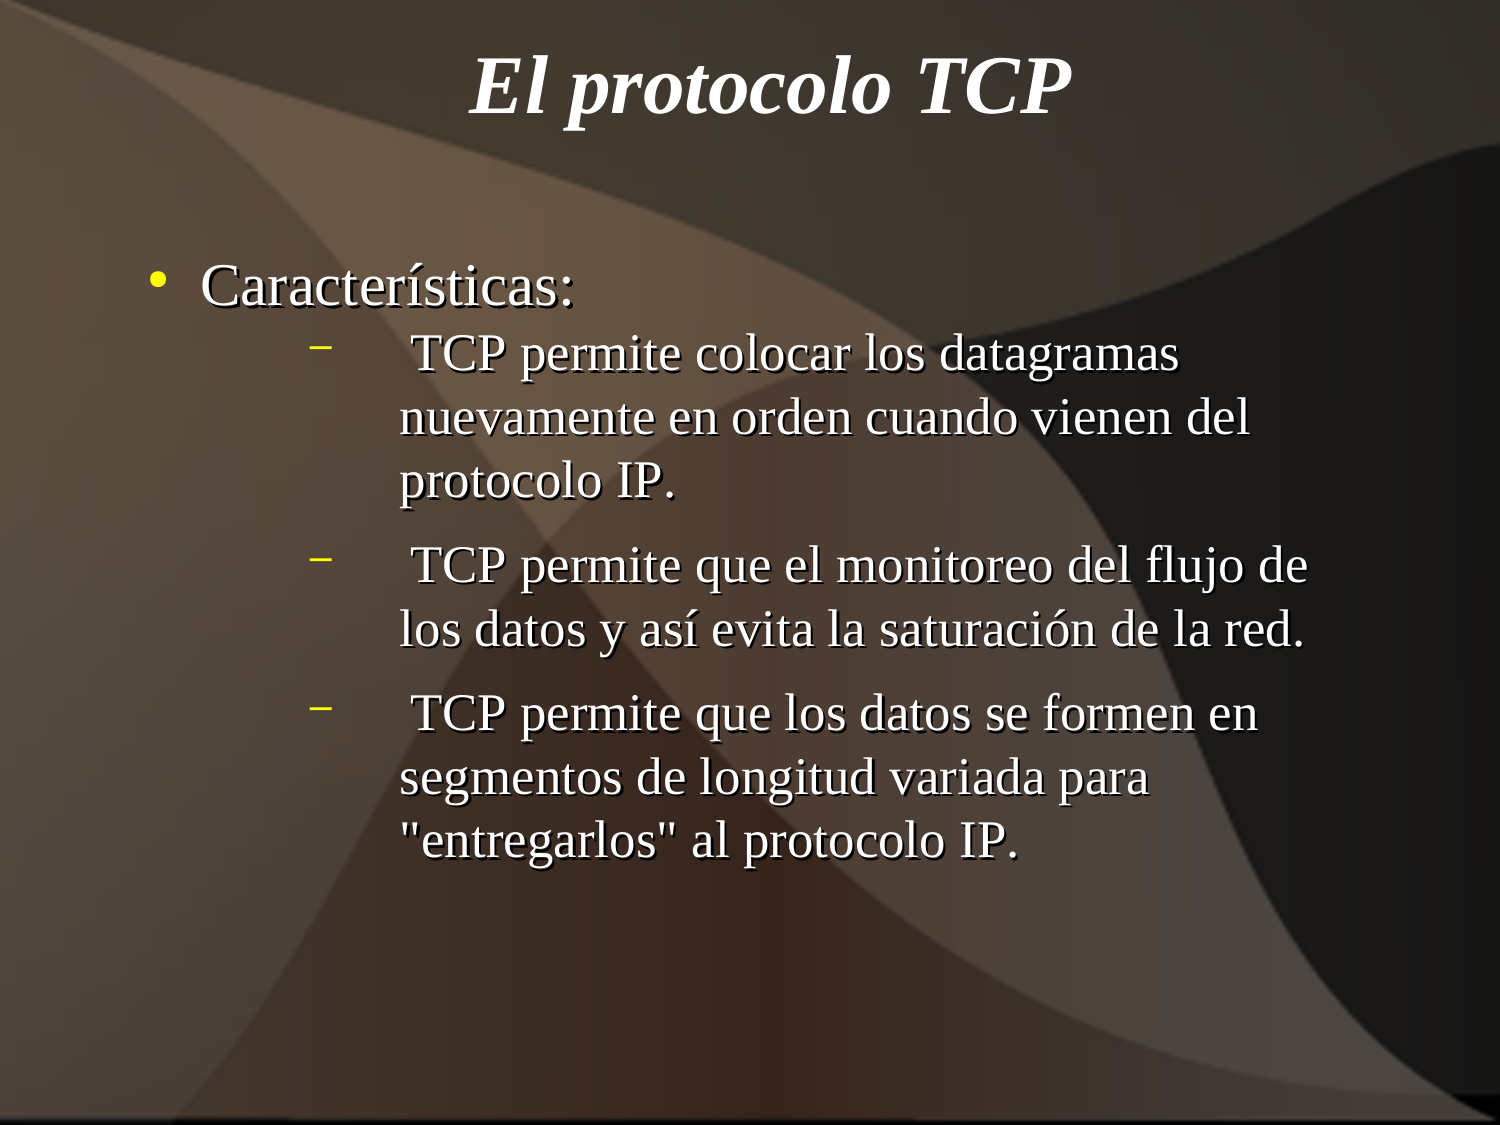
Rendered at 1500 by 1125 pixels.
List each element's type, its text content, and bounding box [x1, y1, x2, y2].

list Características: TCP permite colocar los datagramas nuevamente en orden cuando vienen del protocolo IP. TCP permite que el monitoreo del flujo de los datos y así evita la saturación de la red. TCP permite que los datos se formen en segmentos de longitud variada para "entregarlos" al protocolo IP. [114, 237, 1390, 876]
picture [0, 0, 1500, 1125]
text_box El protocolo TCP [425, 35, 1087, 136]
